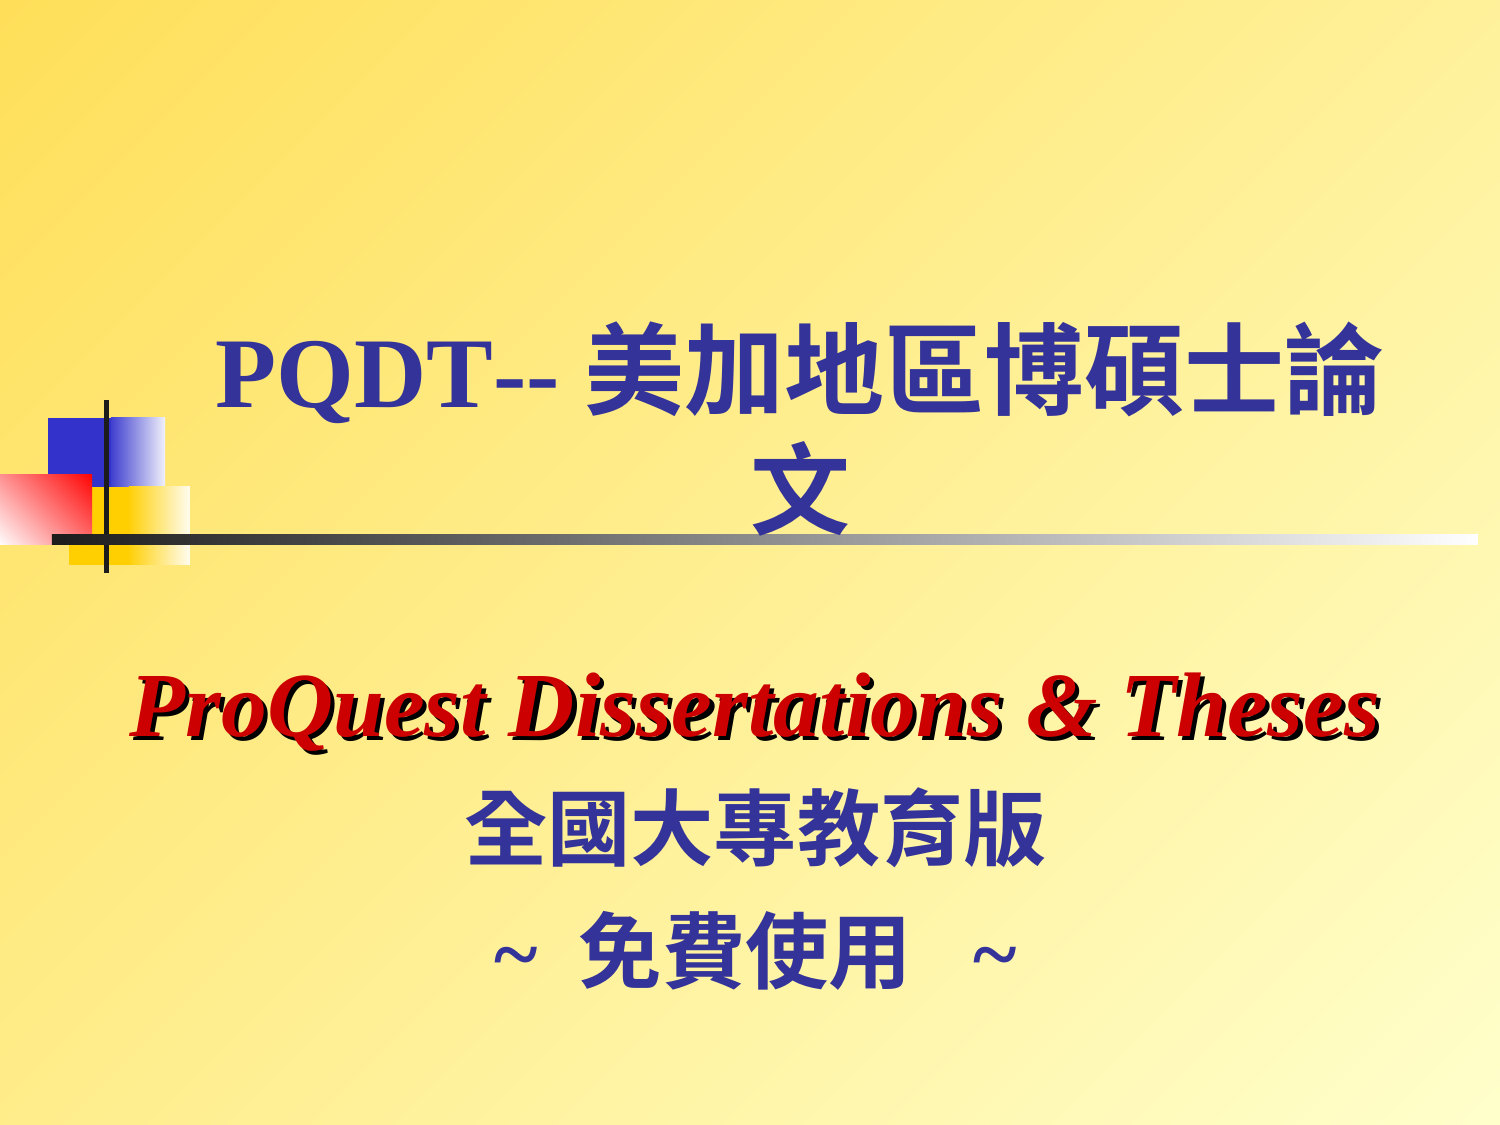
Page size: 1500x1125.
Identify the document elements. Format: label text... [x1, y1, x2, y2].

subtitle ProQuest Dissertations & Theses 全國大專教育版 ~ 免費使用 ~ [64, 637, 1447, 1024]
title PQDT--美加地區博碩士論文 [162, 299, 1438, 488]
